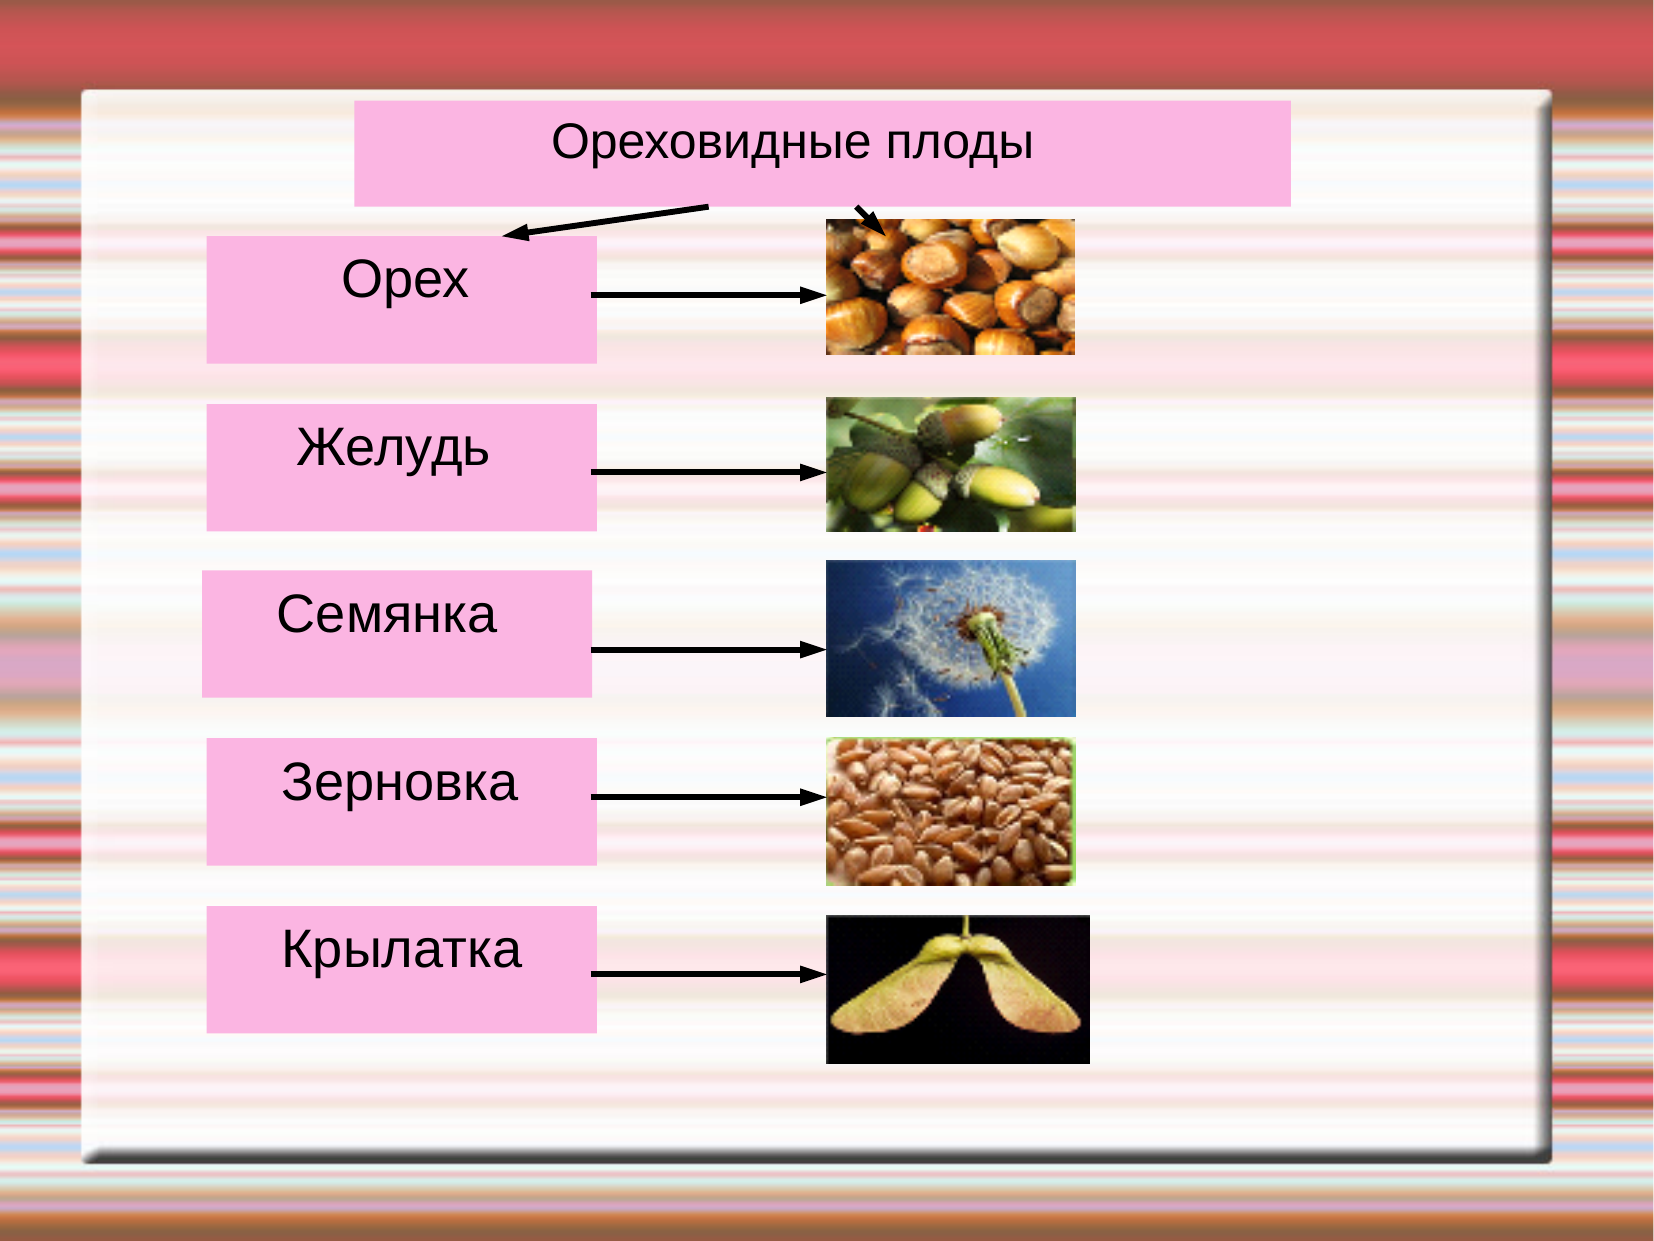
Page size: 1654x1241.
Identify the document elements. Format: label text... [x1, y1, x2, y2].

text_box Желудь [206, 404, 597, 532]
picture [0, 0, 1654, 1241]
text_box Ореховидные плоды [354, 100, 1291, 207]
text_box Зерновка [206, 738, 597, 866]
text_box Орех [206, 236, 597, 364]
text_box Крылатка [206, 906, 597, 1034]
text_box Семянка [202, 570, 593, 698]
